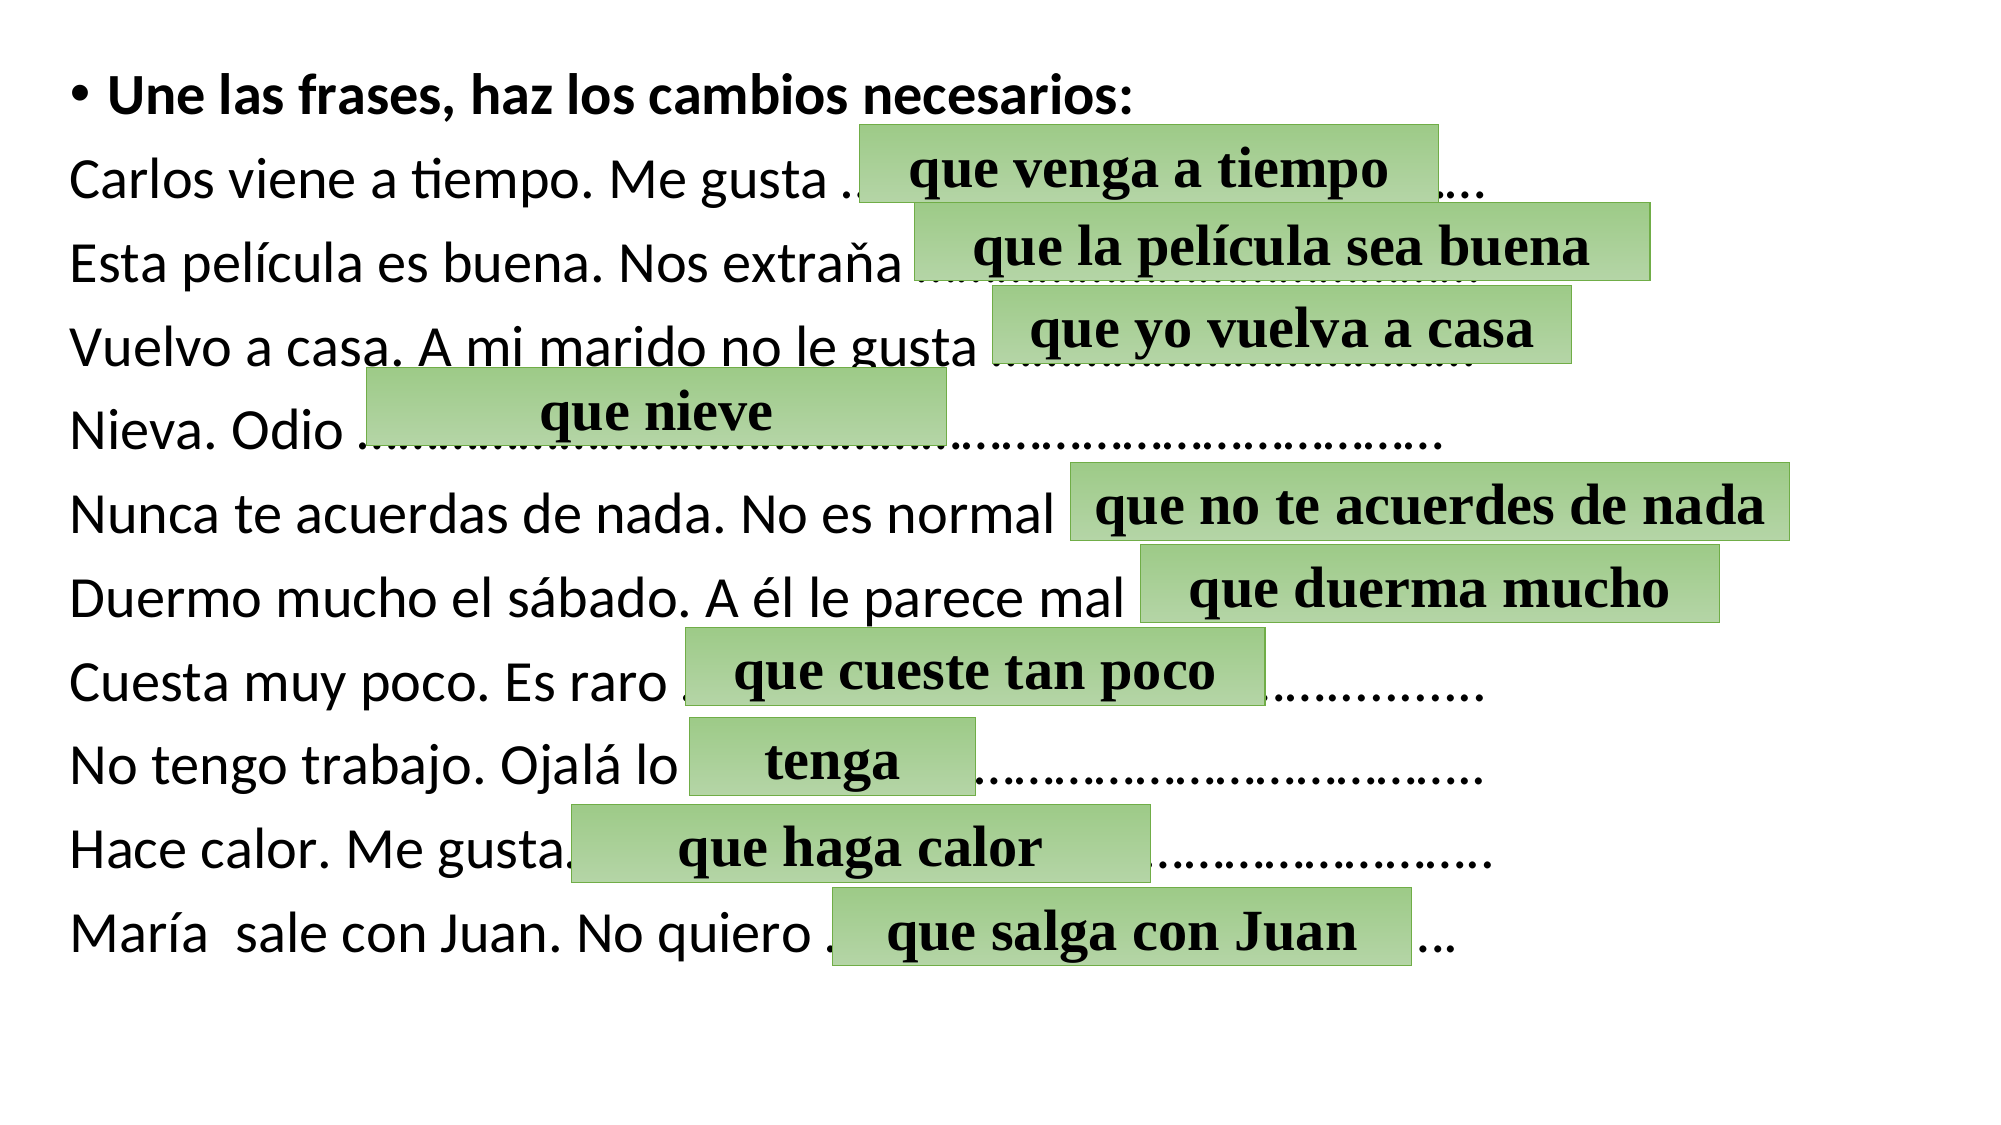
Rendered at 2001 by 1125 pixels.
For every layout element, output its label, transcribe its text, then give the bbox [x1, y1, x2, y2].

text_box que la película sea buena [914, 202, 1651, 281]
text_box que no te acuerdes de nada [1070, 462, 1790, 541]
text_box que duerma mucho [1140, 544, 1720, 623]
text_box que nieve [366, 367, 947, 446]
text_box que salga con Juan [832, 887, 1412, 966]
text_box tenga [689, 717, 976, 796]
text_box que venga a tiempo [859, 124, 1439, 203]
text_box que yo vuelva a casa [992, 285, 1572, 364]
text_box que haga calor [571, 804, 1151, 883]
text_box que cueste tan poco [685, 627, 1266, 706]
list Une las frases, haz los cambios necesarios: Carlos viene a tiempo. Me gusta ………………………………………… Esta película es buena. Nos extraňa …………………………………… Vuelvo a casa. A mi marido no le gusta ……………………………… Nieva. Odio ……………………………………………………………………… Nunca te acuerdas de nada. No es normal …………………......... Duermo mucho el sábado. A él le parece mal ………………….... Cuesta muy poco. Es raro …………………………………………........... No tengo trabajo. Ojalá lo ………………………………………………….. Hace calor. Me gusta………………………….……………………………….. María sale con Juan. No quiero ……….………………………………. [54, 57, 1967, 1082]
